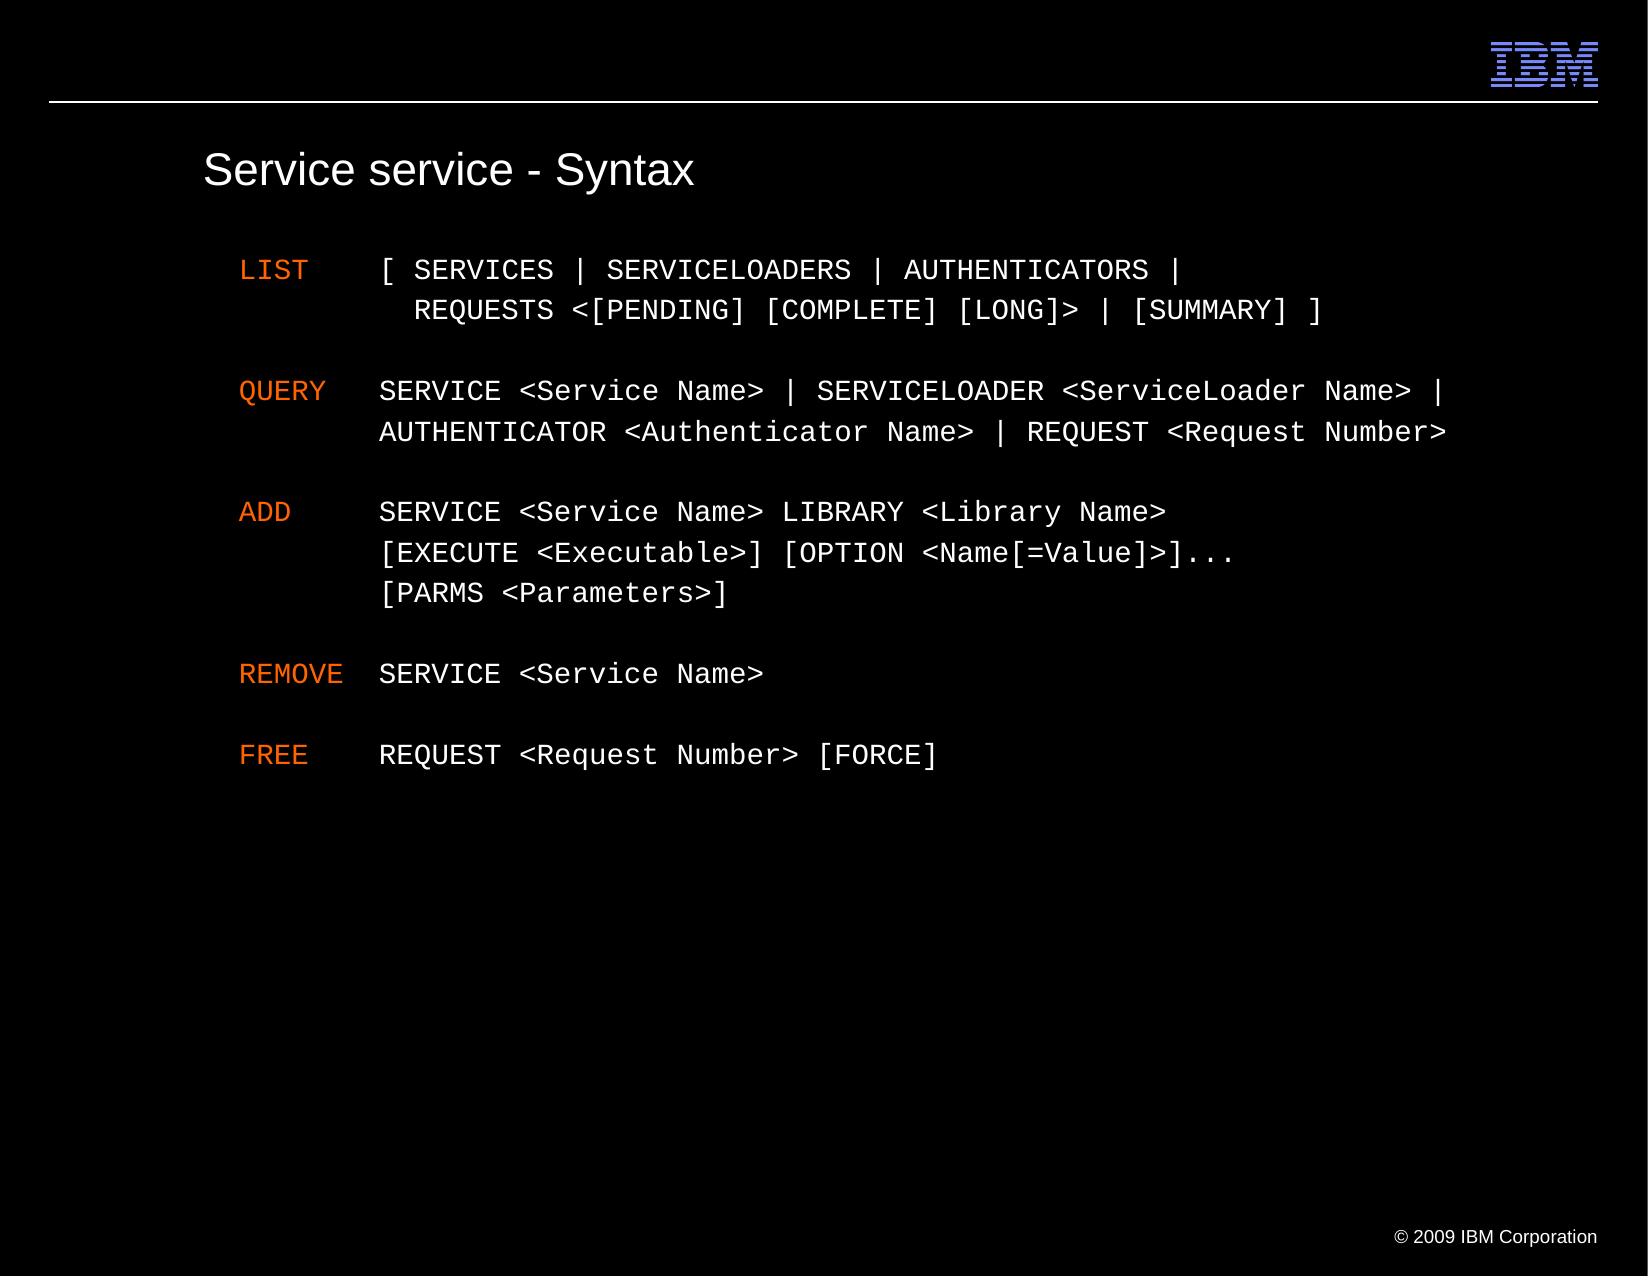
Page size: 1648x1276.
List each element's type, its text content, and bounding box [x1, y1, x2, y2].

text_box LIST [ SERVICES | SERVICELOADERS | AUTHENTICATORS | REQUESTS <[PENDING] [COMPLETE] [LONG]> | [SUMMARY] ] QUERY SERVICE <Service Name> | SERVICELOADER <ServiceLoader Name> | AUTHENTICATOR <Authenticator Name> | REQUEST <Request Number> ADD SERVICE <Service Name> LIBRARY <Library Name> [EXECUTE <Executable>] [OPTION <Name[=Value]>]... [PARMS <Parameters>] REMOVE SERVICE <Service Name> FREE REQUEST <Request Number> [FORCE] [239, 250, 1648, 811]
title Service service - Syntax [186, 137, 1648, 231]
picture [1491, 42, 1598, 87]
